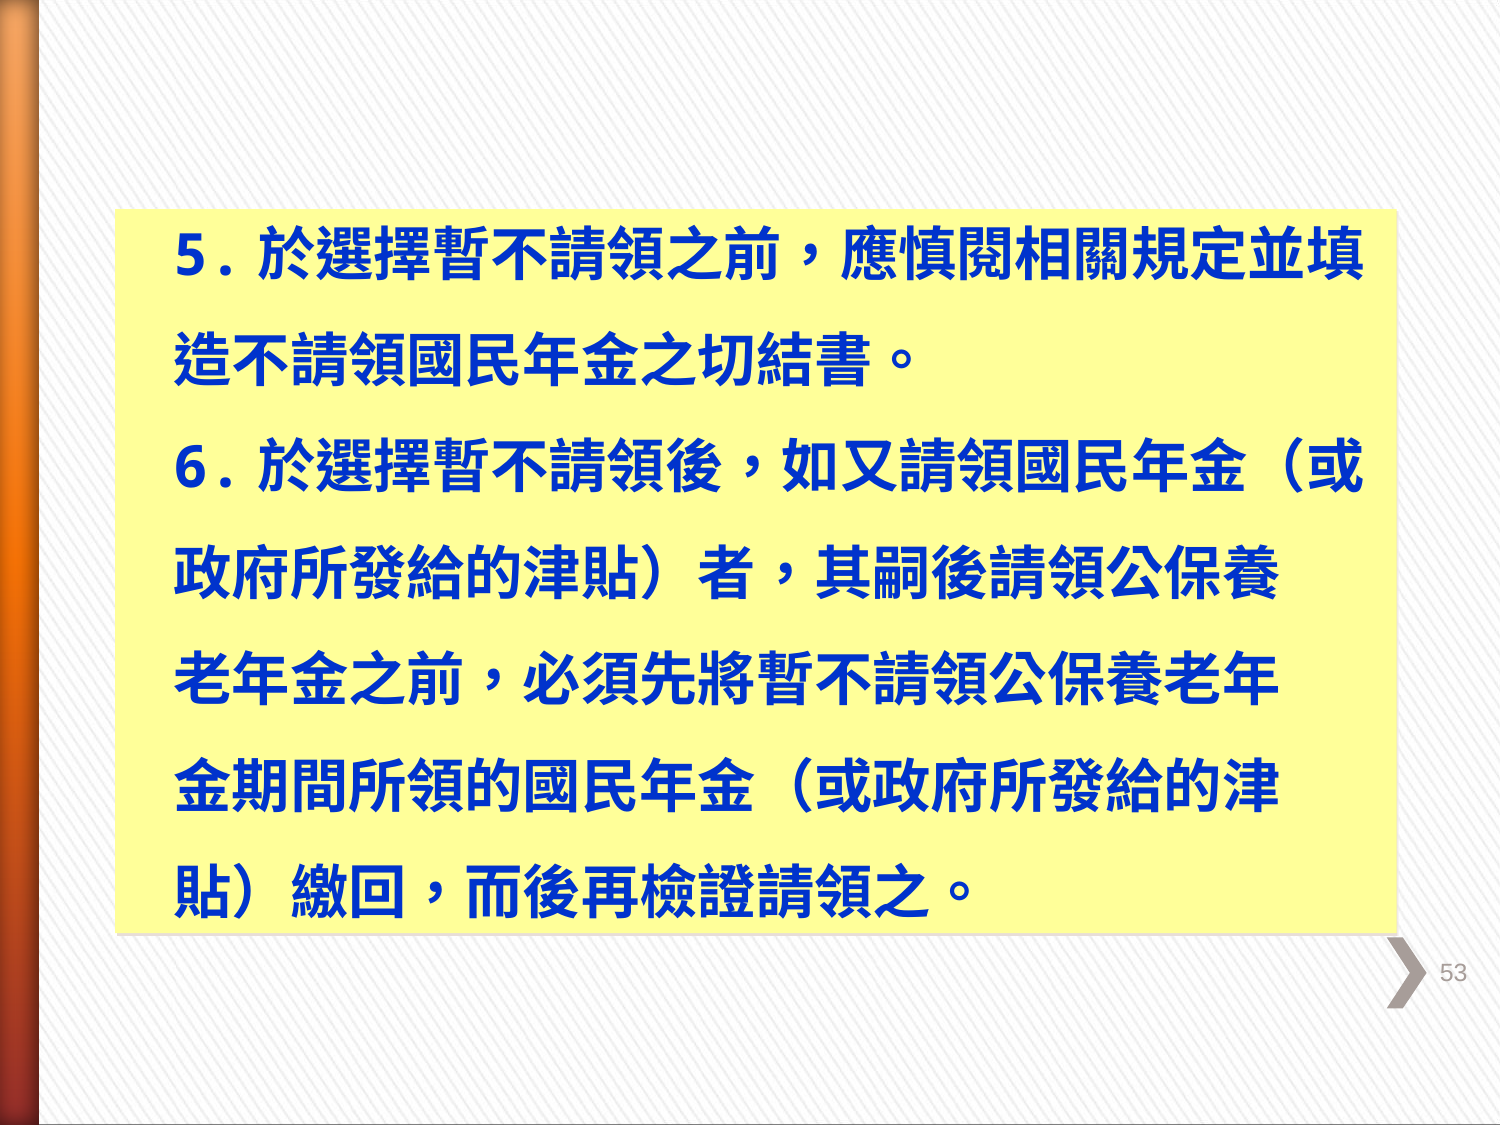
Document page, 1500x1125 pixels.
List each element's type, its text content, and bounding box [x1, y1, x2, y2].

text_box <編號> [1425, 941, 1488, 1002]
text_box 5.於選擇暫不請領之前，應慎閱相關規定並填 造不請領國民年金之切結書。 6.於選擇暫不請領後，如又請領國民年金（或 政府所發給的津貼）者，其嗣後請領公保養 老年金之前，必須先將暫不請領公保養老年 金期間所領的國民年金（或政府所發給的津 貼）繳回，而後再檢證請領之。 [115, 209, 1397, 934]
picture [0, 0, 1500, 1125]
